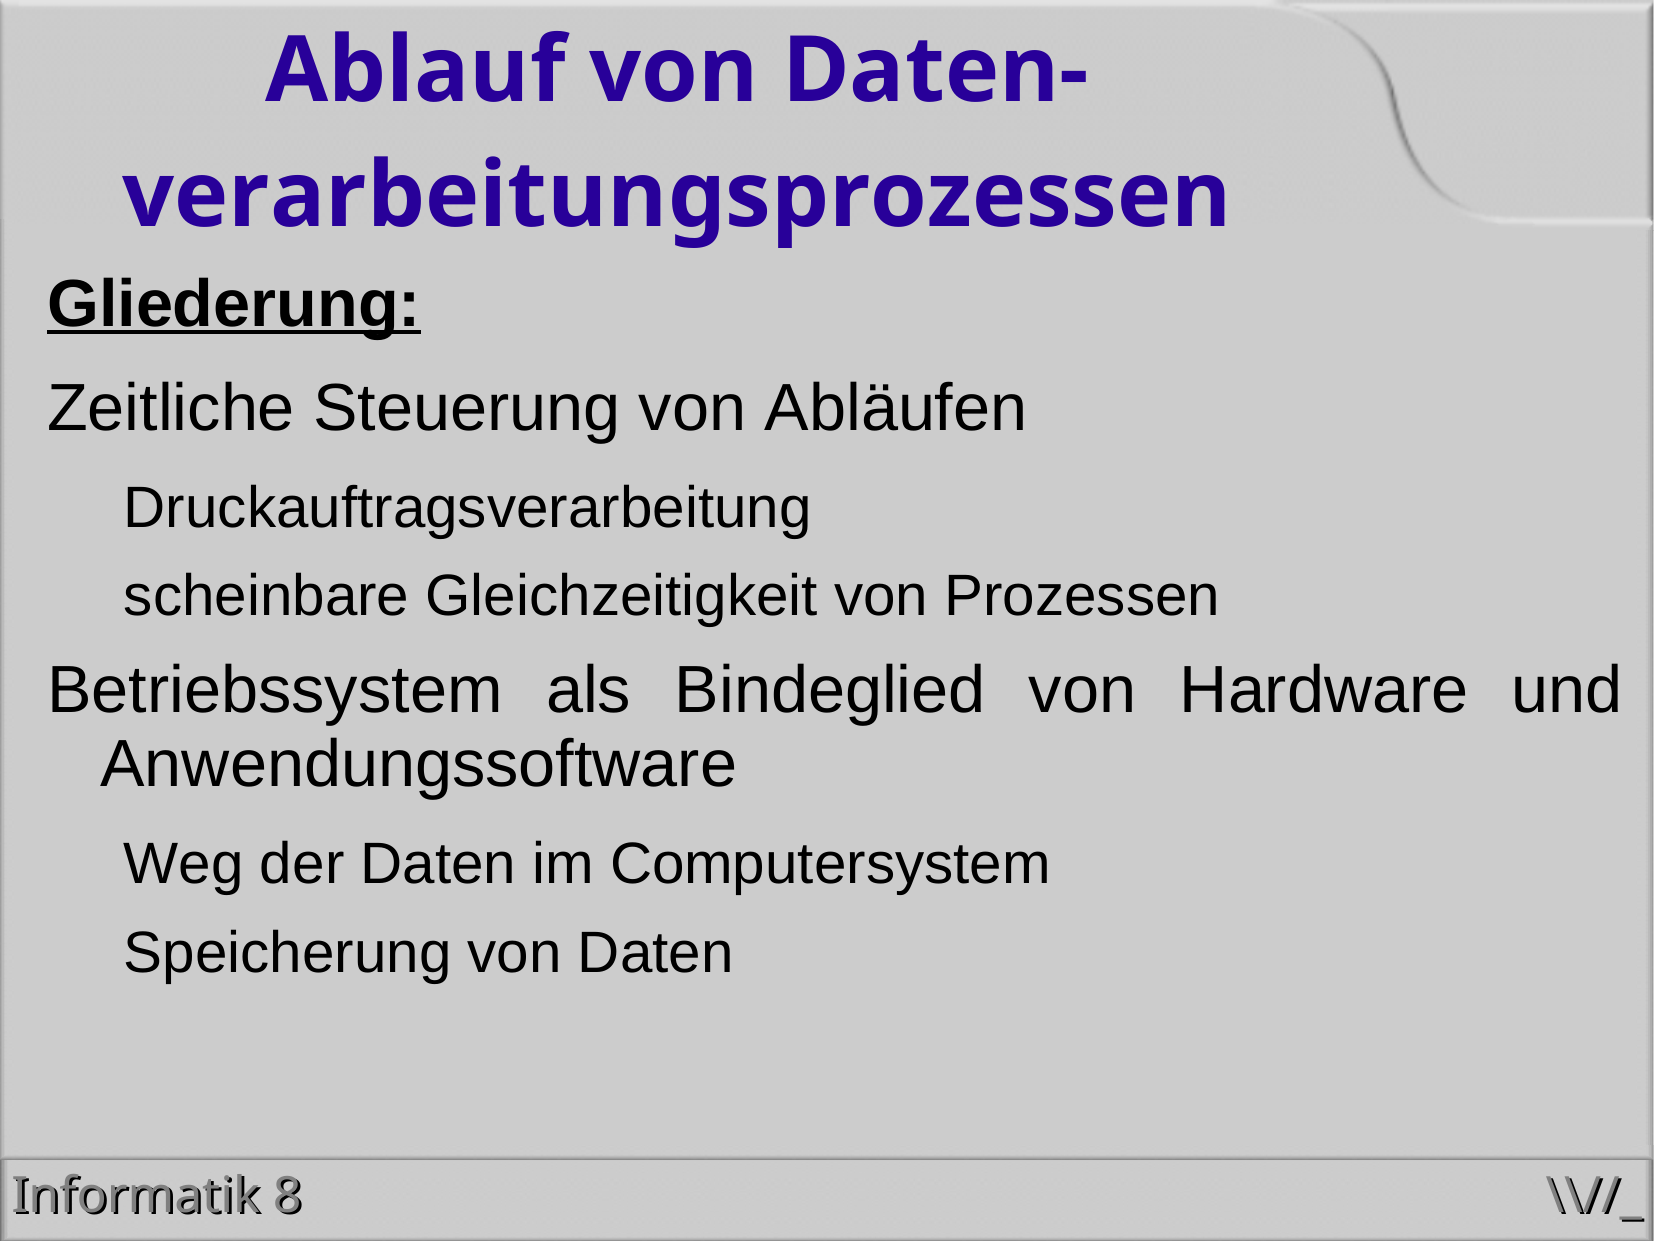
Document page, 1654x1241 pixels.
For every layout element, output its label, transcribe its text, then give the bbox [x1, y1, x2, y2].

list Gliederung: Zeitliche Steuerung von Abläufen Druckauftragsverarbeitung scheinbare Gleichzeitigkeit von Prozessen Betriebssystem als Bindeglied von Hardware und Anwendungssoftware Weg der Daten im Computersystem Speicherung von Daten [29, 265, 1625, 1127]
picture [0, 0, 1654, 1241]
title Ablauf von Daten-verarbeitungsprozessen [36, 16, 1319, 242]
